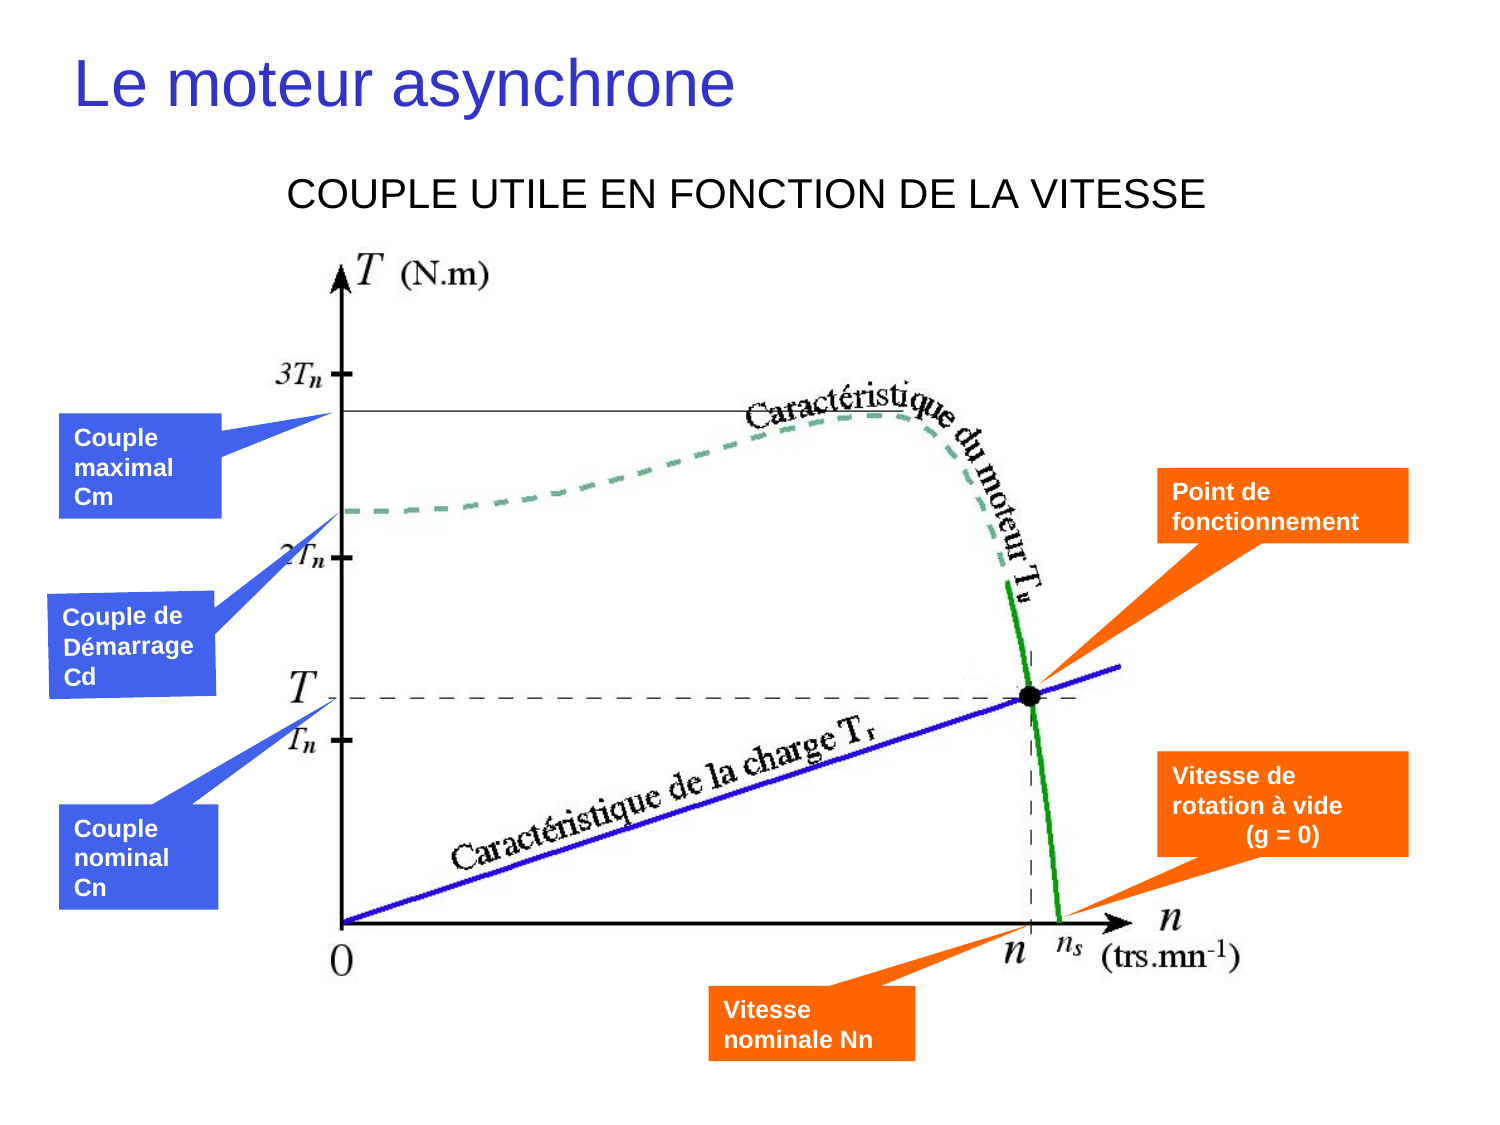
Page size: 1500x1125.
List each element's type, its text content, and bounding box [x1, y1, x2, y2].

text_box Couple nominal Cn [59, 697, 338, 910]
text_box Couple maximal Cm [59, 412, 333, 519]
text_box Vitesse de rotation à vide (g = 0) [1064, 751, 1409, 918]
text_box COUPLE UTILE EN FONCTION DE LA VITESSE [271, 158, 1222, 225]
text_box Couple de Démarrage Cd [47, 511, 340, 700]
text_box Le moteur asynchrone [59, 32, 752, 128]
text_box Point de fonctionnement [1039, 468, 1409, 684]
picture [267, 247, 1252, 986]
text_box Vitesse nominale Nn [708, 923, 1033, 1062]
